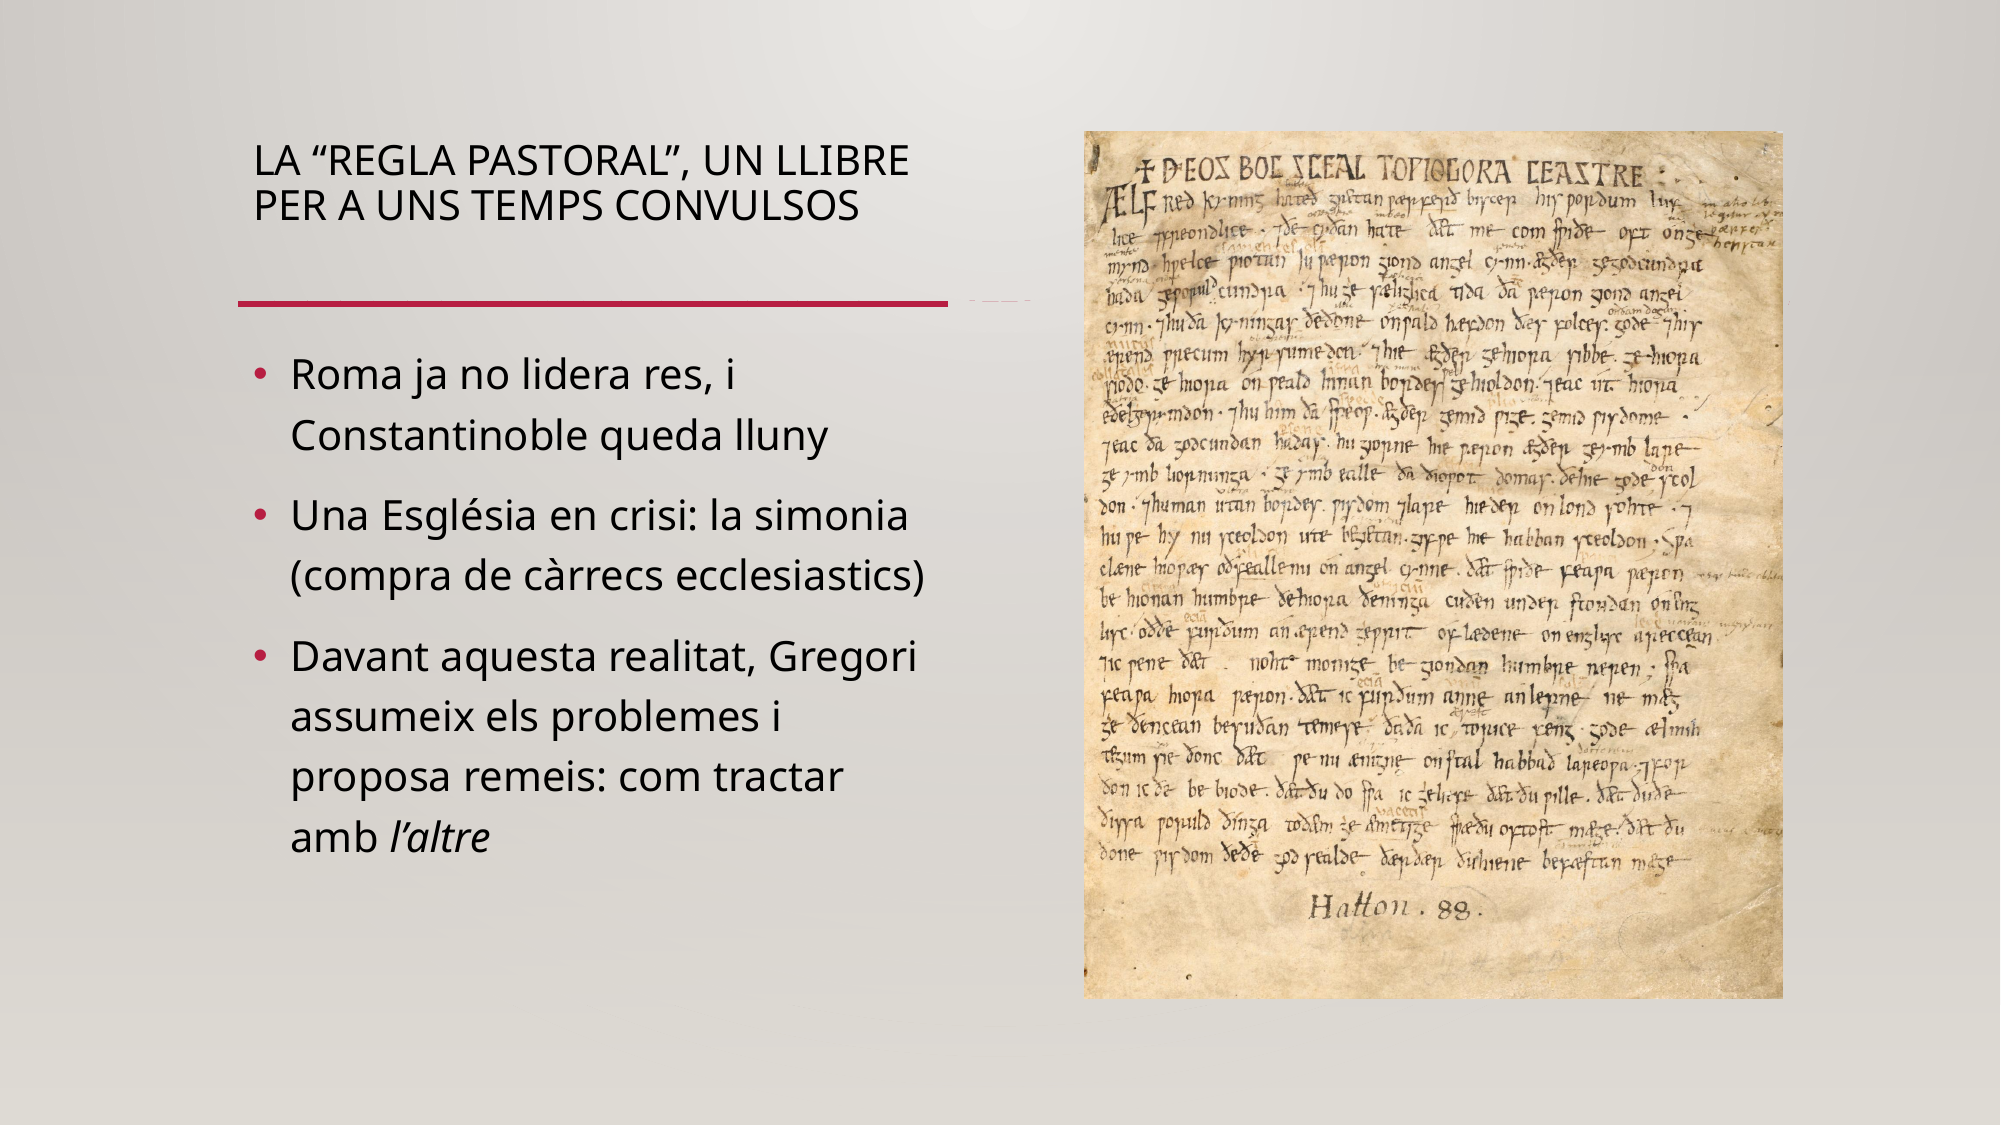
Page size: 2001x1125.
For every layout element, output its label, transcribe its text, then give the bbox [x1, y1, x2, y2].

list Roma ja no lidera res, i Constantinoble queda lluny Una Església en crisi: la simonia (compra de càrrecs ecclesiastics) Davant aquesta realitat, Gregori assumeix els problemes i proposa remeis: com tractar amb l’altre [238, 330, 948, 999]
text_box [0, 0, 2000, 1125]
title La “Regla Pastoral”, un llibre per a uns temps convulsos [238, 131, 948, 301]
picture [1084, 131, 1783, 999]
